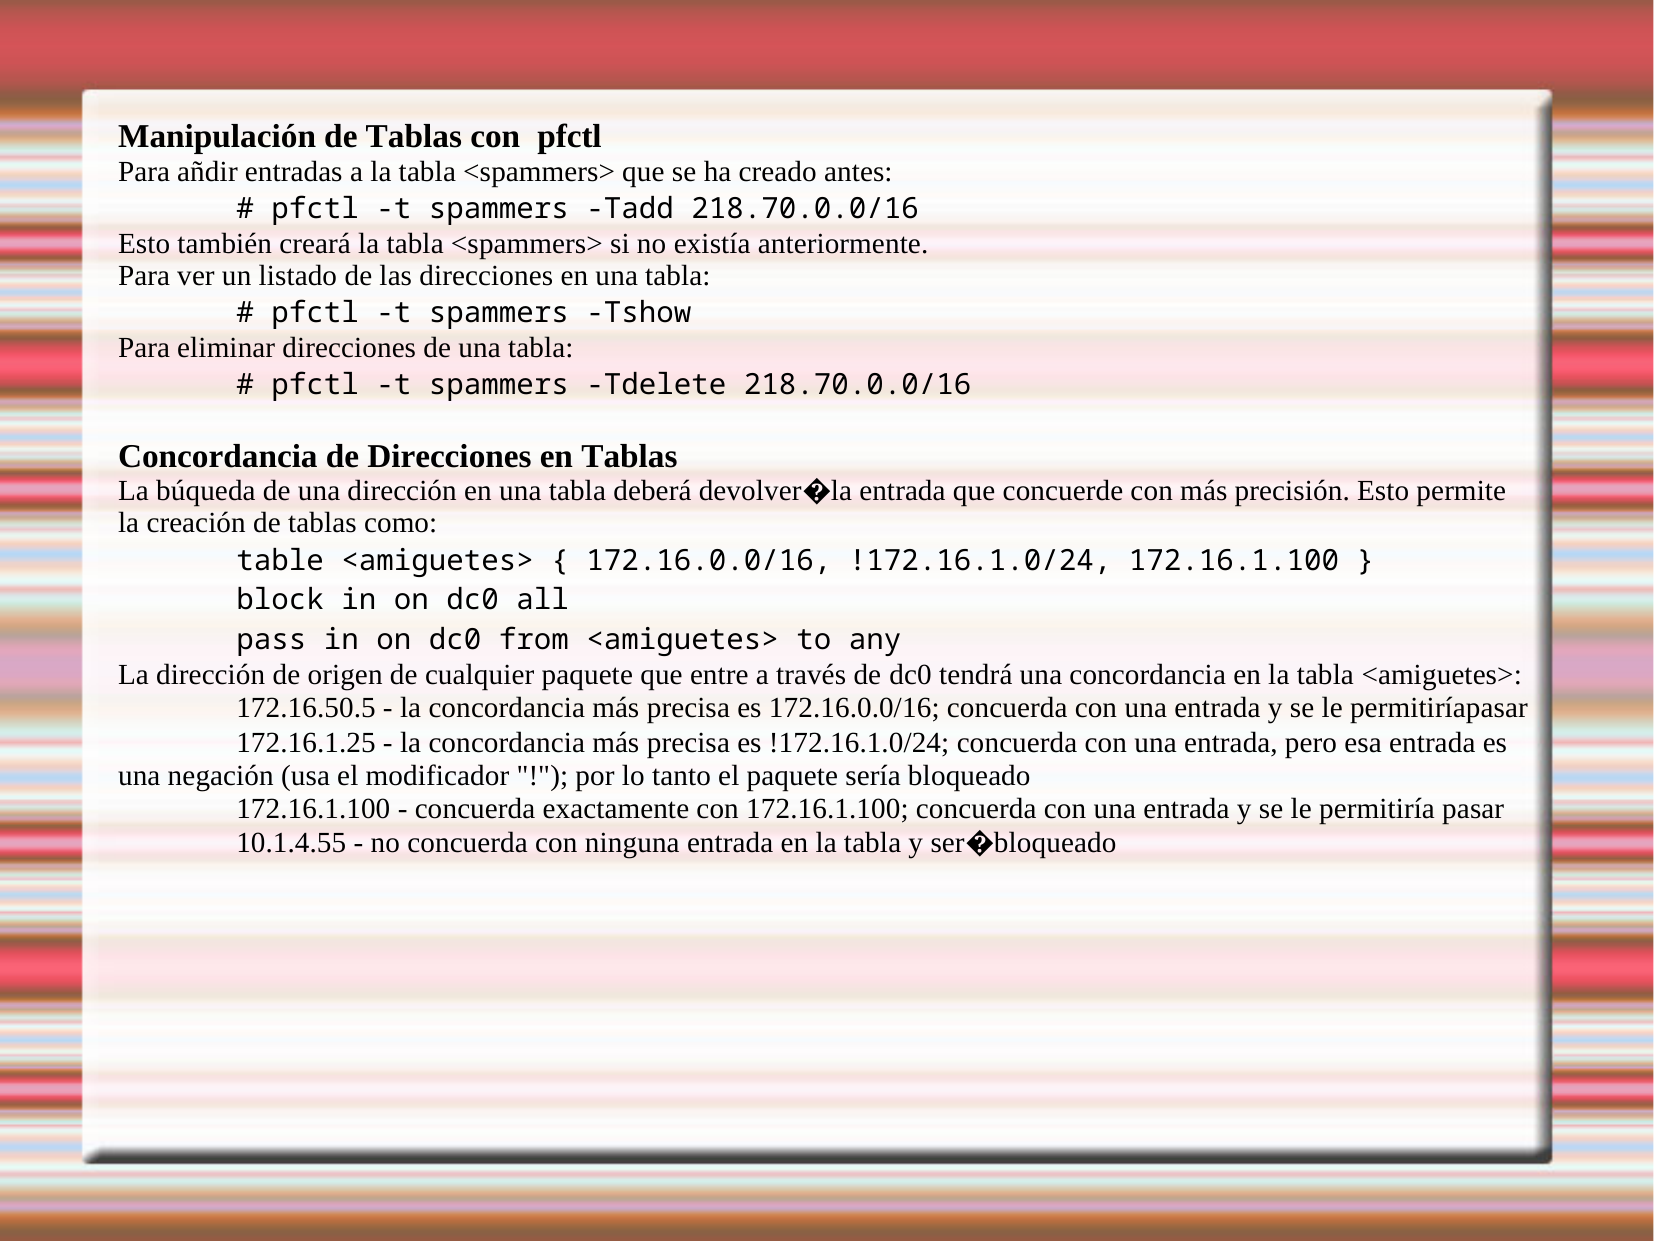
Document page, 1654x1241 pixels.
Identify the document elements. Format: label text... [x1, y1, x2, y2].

picture [0, 0, 1654, 1241]
text_box Manipulación de Tablas con pfctl Para añdir entradas a la tabla <spammers> que se ha creado antes: # pfctl -t spammers -Tadd 218.70.0.0/16 Esto también creará la tabla <spammers> si no existía anteriormente. Para ver un listado de las direcciones en una tabla: # pfctl -t spammers -Tshow Para eliminar direcciones de una tabla: # pfctl -t spammers -Tdelete 218.70.0.0/16 Concordancia de Direcciones en Tablas La búqueda de una dirección en una tabla deberá devolver�la entrada que concuerde con más precisión. Esto permite la creación de tablas como: table <amiguetes> { 172.16.0.0/16, !172.16.1.0/24, 172.16.1.100 } block in on dc0 all pass in on dc0 from <amiguetes> to any La dirección de origen de cualquier paquete que entre a través de dc0 tendrá una concordancia en la tabla <amiguetes>: 172.16.50.5 - la concordancia más precisa es 172.16.0.0/16; concuerda con una entrada y se le permitiríapasar 172.16.1.25 - la concordancia más precisa es !172.16.1.0/24; concuerda con una entrada, pero esa entrada es una negación (usa el modificador "!"); por lo tanto el paquete sería bloqueado 172.16.1.100 - concuerda exactamente con 172.16.1.100; concuerda con una entrada y se le permitiría pasar 10.1.4.55 - no concuerda con ninguna entrada en la tabla y ser�bloqueado [118, 118, 1536, 1013]
